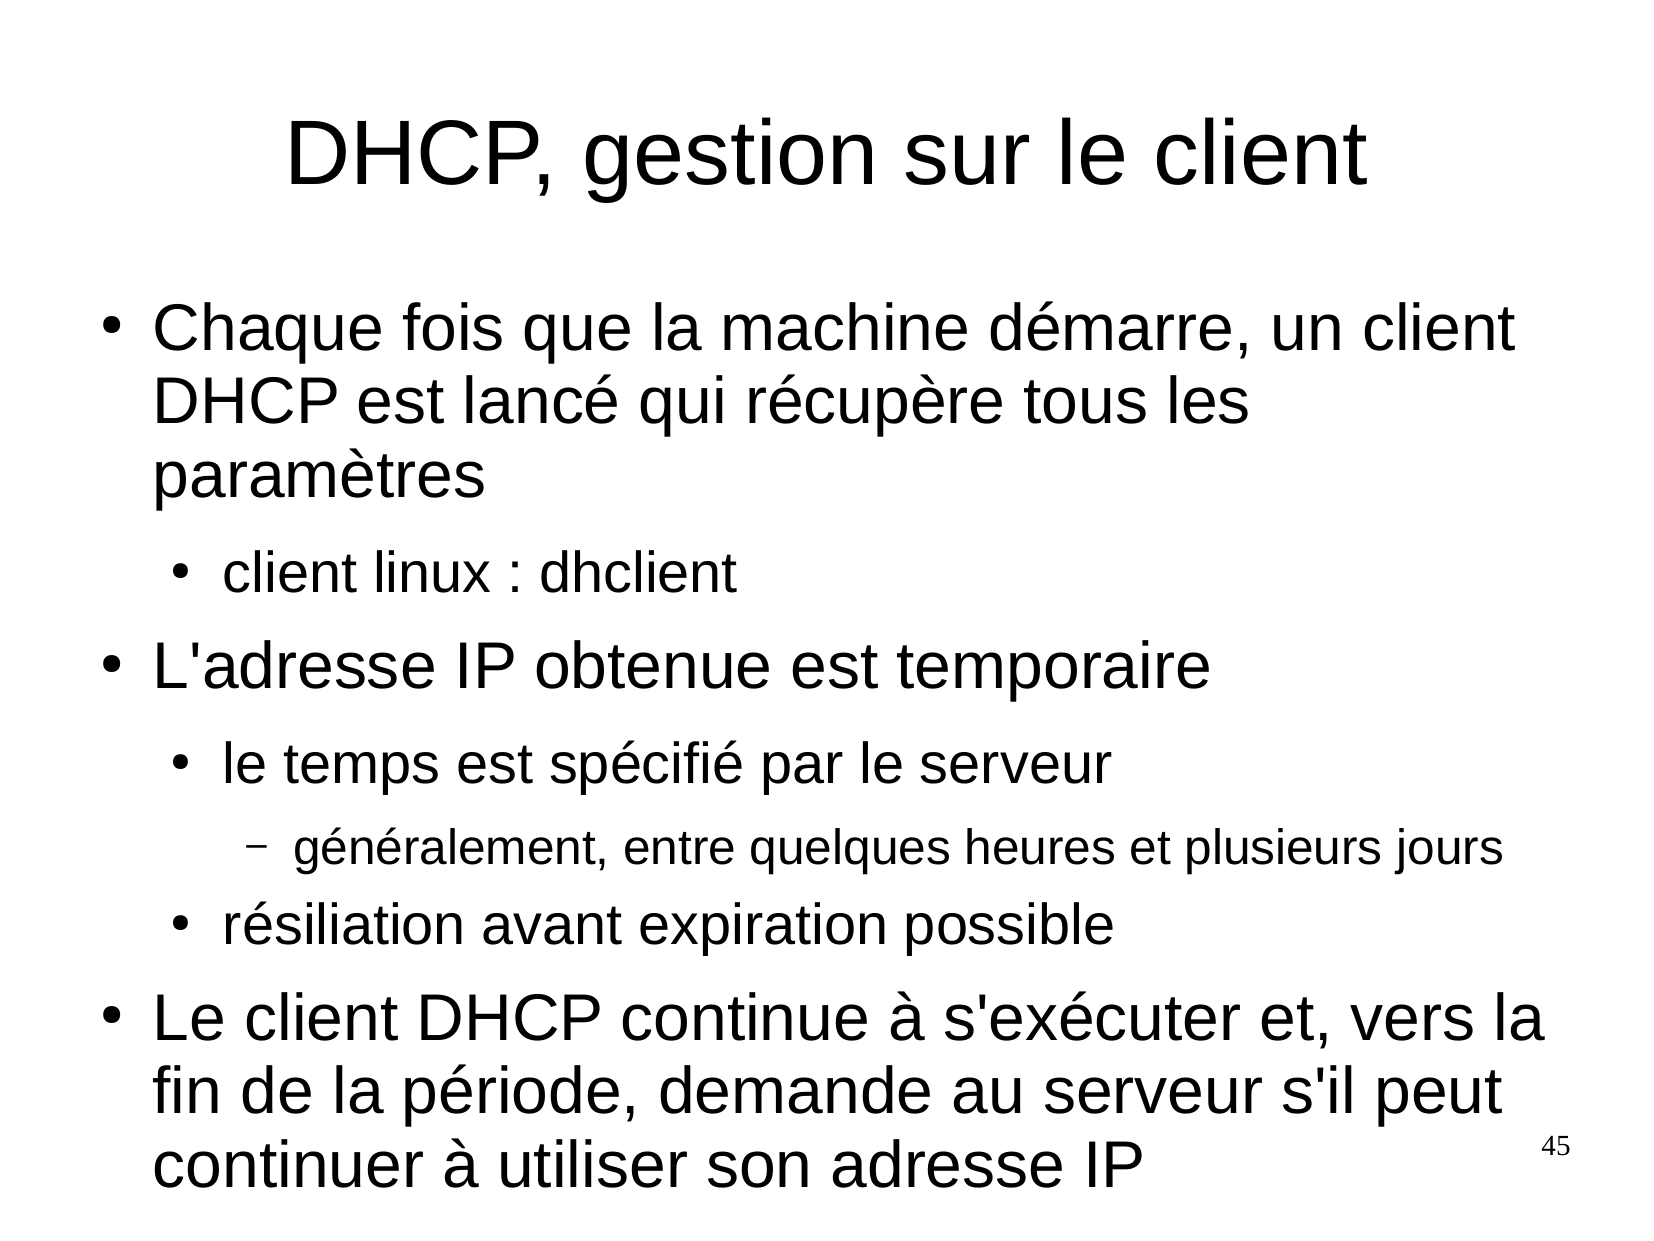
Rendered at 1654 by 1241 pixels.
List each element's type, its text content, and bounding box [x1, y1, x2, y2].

list Chaque fois que la machine démarre, un client DHCP est lancé qui récupère tous les paramètres client linux : dhclient L'adresse IP obtenue est temporaire le temps est spécifié par le serveur généralement, entre quelques heures et plusieurs jours résiliation avant expiration possible Le client DHCP continue à s'exécuter et, vers la fin de la période, demande au serveur s'il peut continuer à utiliser son adresse IP [82, 290, 1571, 1209]
title DHCP, gestion sur le client [82, 56, 1571, 250]
